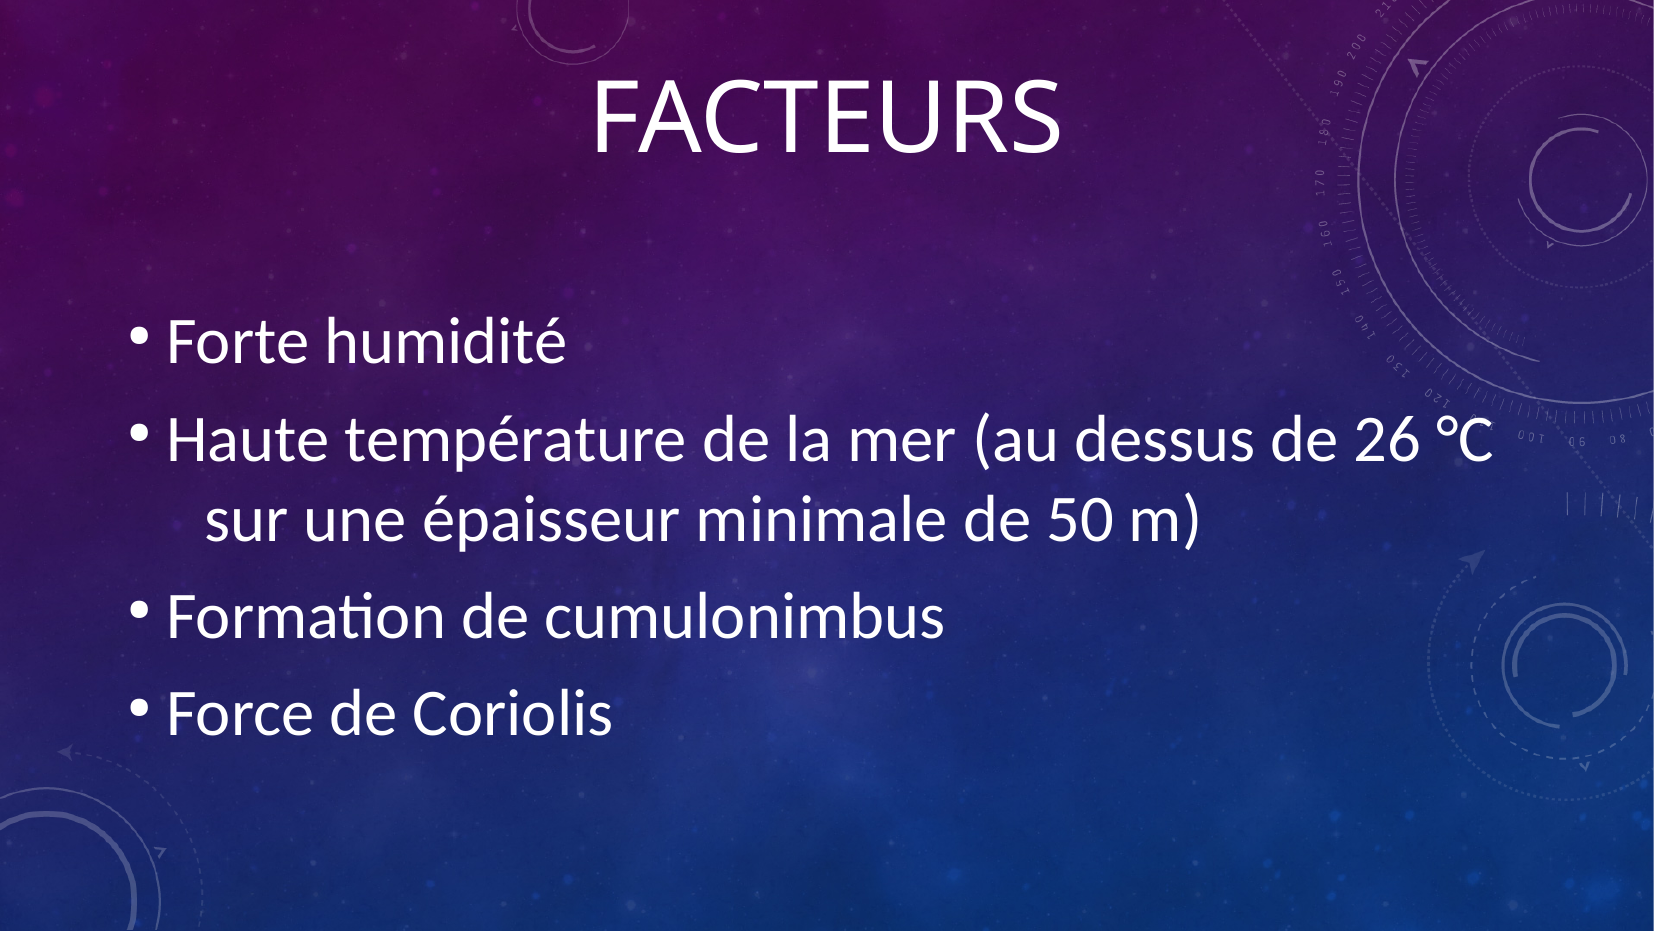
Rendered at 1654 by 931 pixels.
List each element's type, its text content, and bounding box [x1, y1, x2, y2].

title FACTEURS [82, 34, 1571, 190]
list Forte humidité Haute température de la mer (au dessus de 26 °C sur une épaisseur minimale de 50 m) Formation de cumulonimbus Force de Coriolis [112, 204, 1542, 843]
